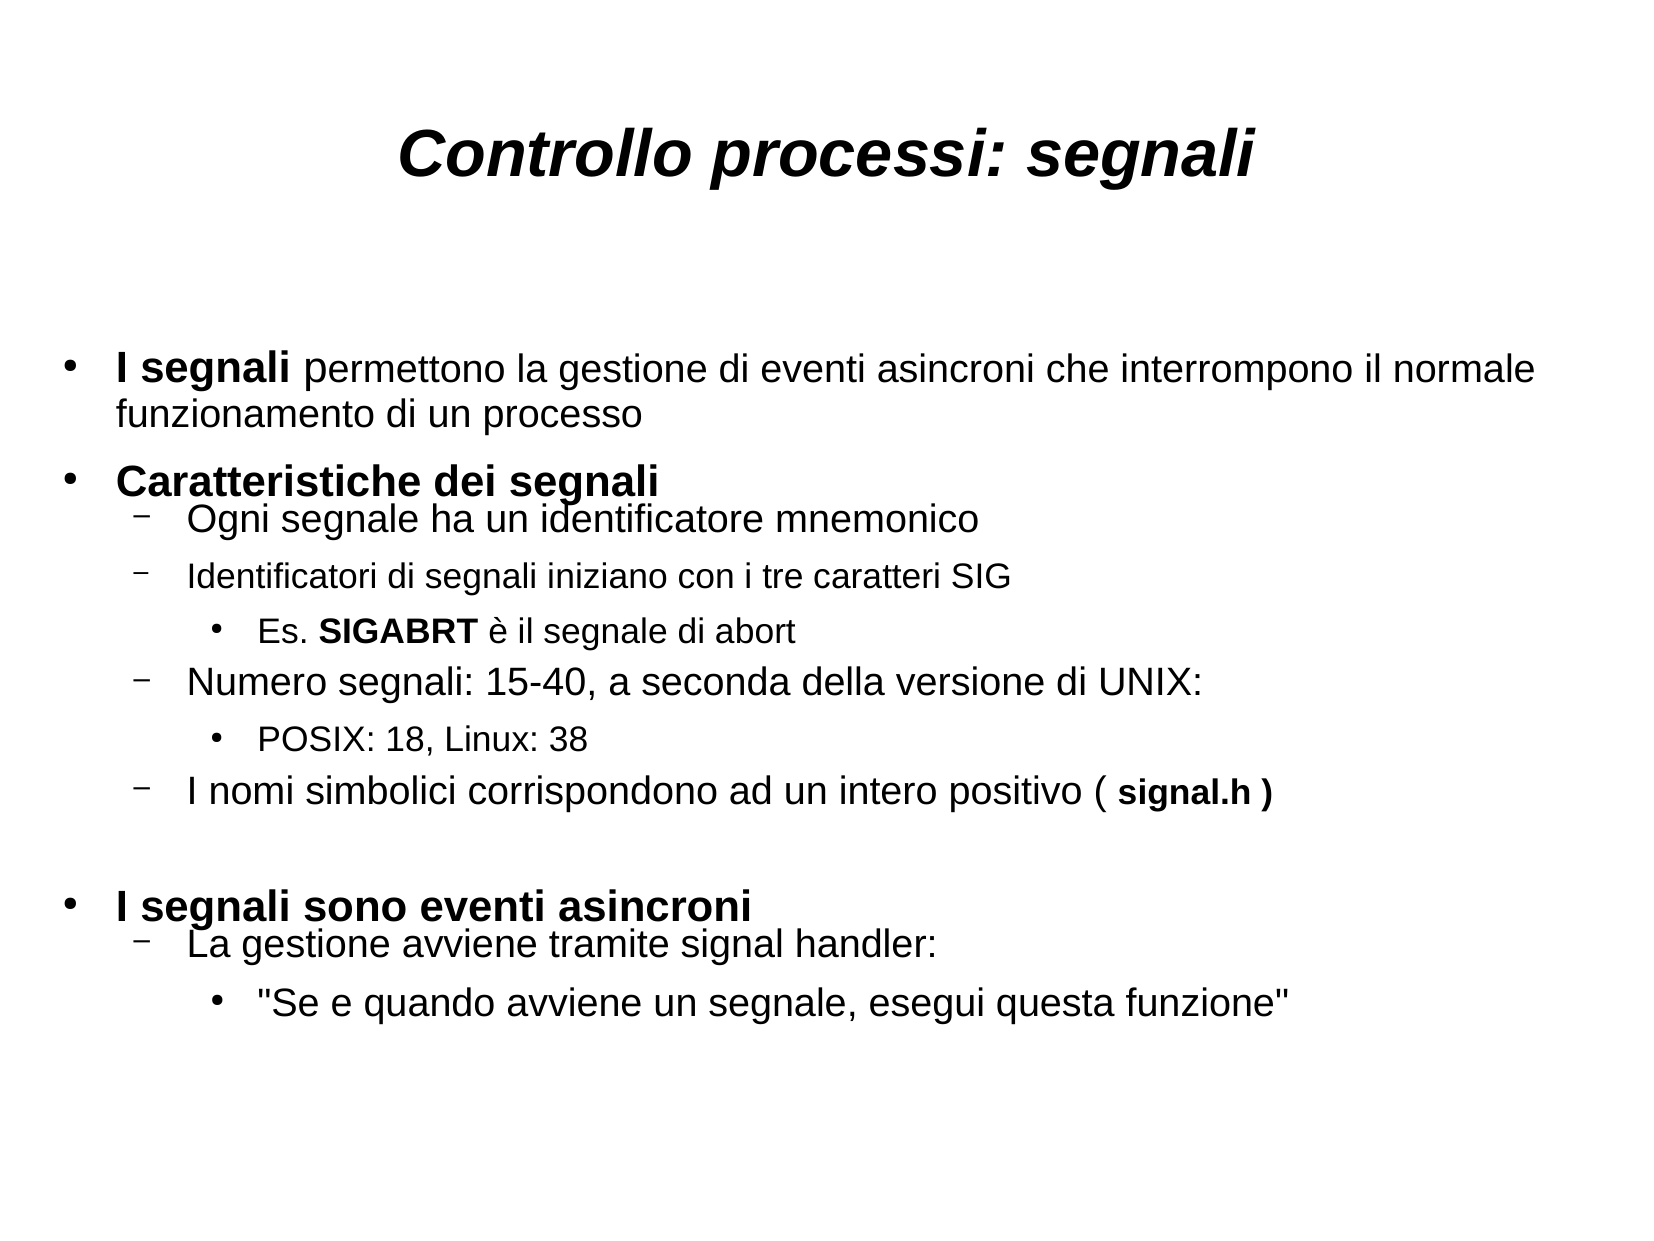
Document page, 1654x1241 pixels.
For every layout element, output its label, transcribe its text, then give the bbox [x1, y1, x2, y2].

list I segnali permettono la gestione di eventi asincroni che interrompono il normale funzionamento di un processo Caratteristiche dei segnali Ogni segnale ha un identificatore mnemonico Identificatori di segnali iniziano con i tre caratteri SIG Es. SIGABRT è il segnale di abort Numero segnali: 15-40, a seconda della versione di UNIX: POSIX: 18, Linux: 38 I nomi simbolici corrispondono ad un intero positivo ( signal.h ) I segnali sono eventi asincroni La gestione avviene tramite signal handler: "Se e quando avviene un segnale, esegui questa funzione" [45, 342, 1621, 1228]
title Controllo processi: segnali [82, 49, 1571, 257]
